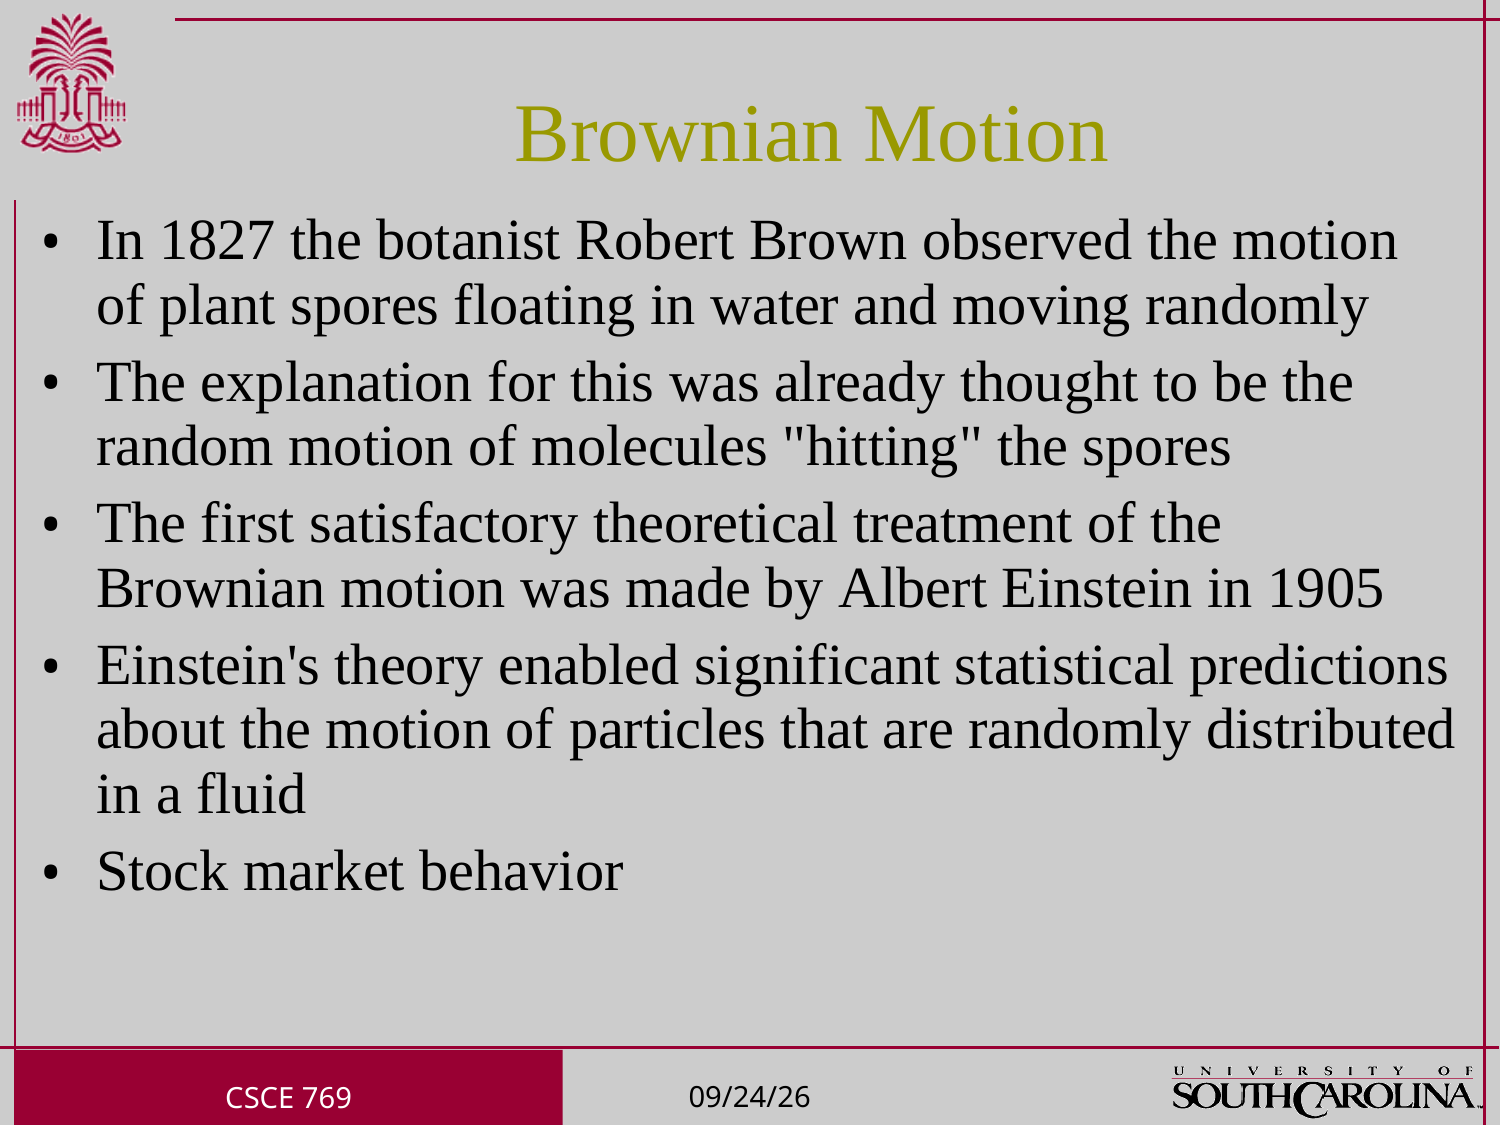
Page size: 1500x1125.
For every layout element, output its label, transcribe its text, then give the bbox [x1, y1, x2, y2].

picture [12, 12, 131, 155]
title Brownian Motion [174, 9, 1450, 188]
list In 1827 the botanist Robert Brown observed the motion of plant spores floating in water and moving randomly The explanation for this was already thought to be the random motion of molecules "hitting" the spores The first satisfactory theoretical treatment of the Brownian motion was made by Albert Einstein in 1905 Einstein's theory enabled significant statistical predictions about the motion of particles that are randomly distributed in a fluid Stock market behavior [24, 200, 1476, 1028]
picture [1162, 1049, 1483, 1125]
